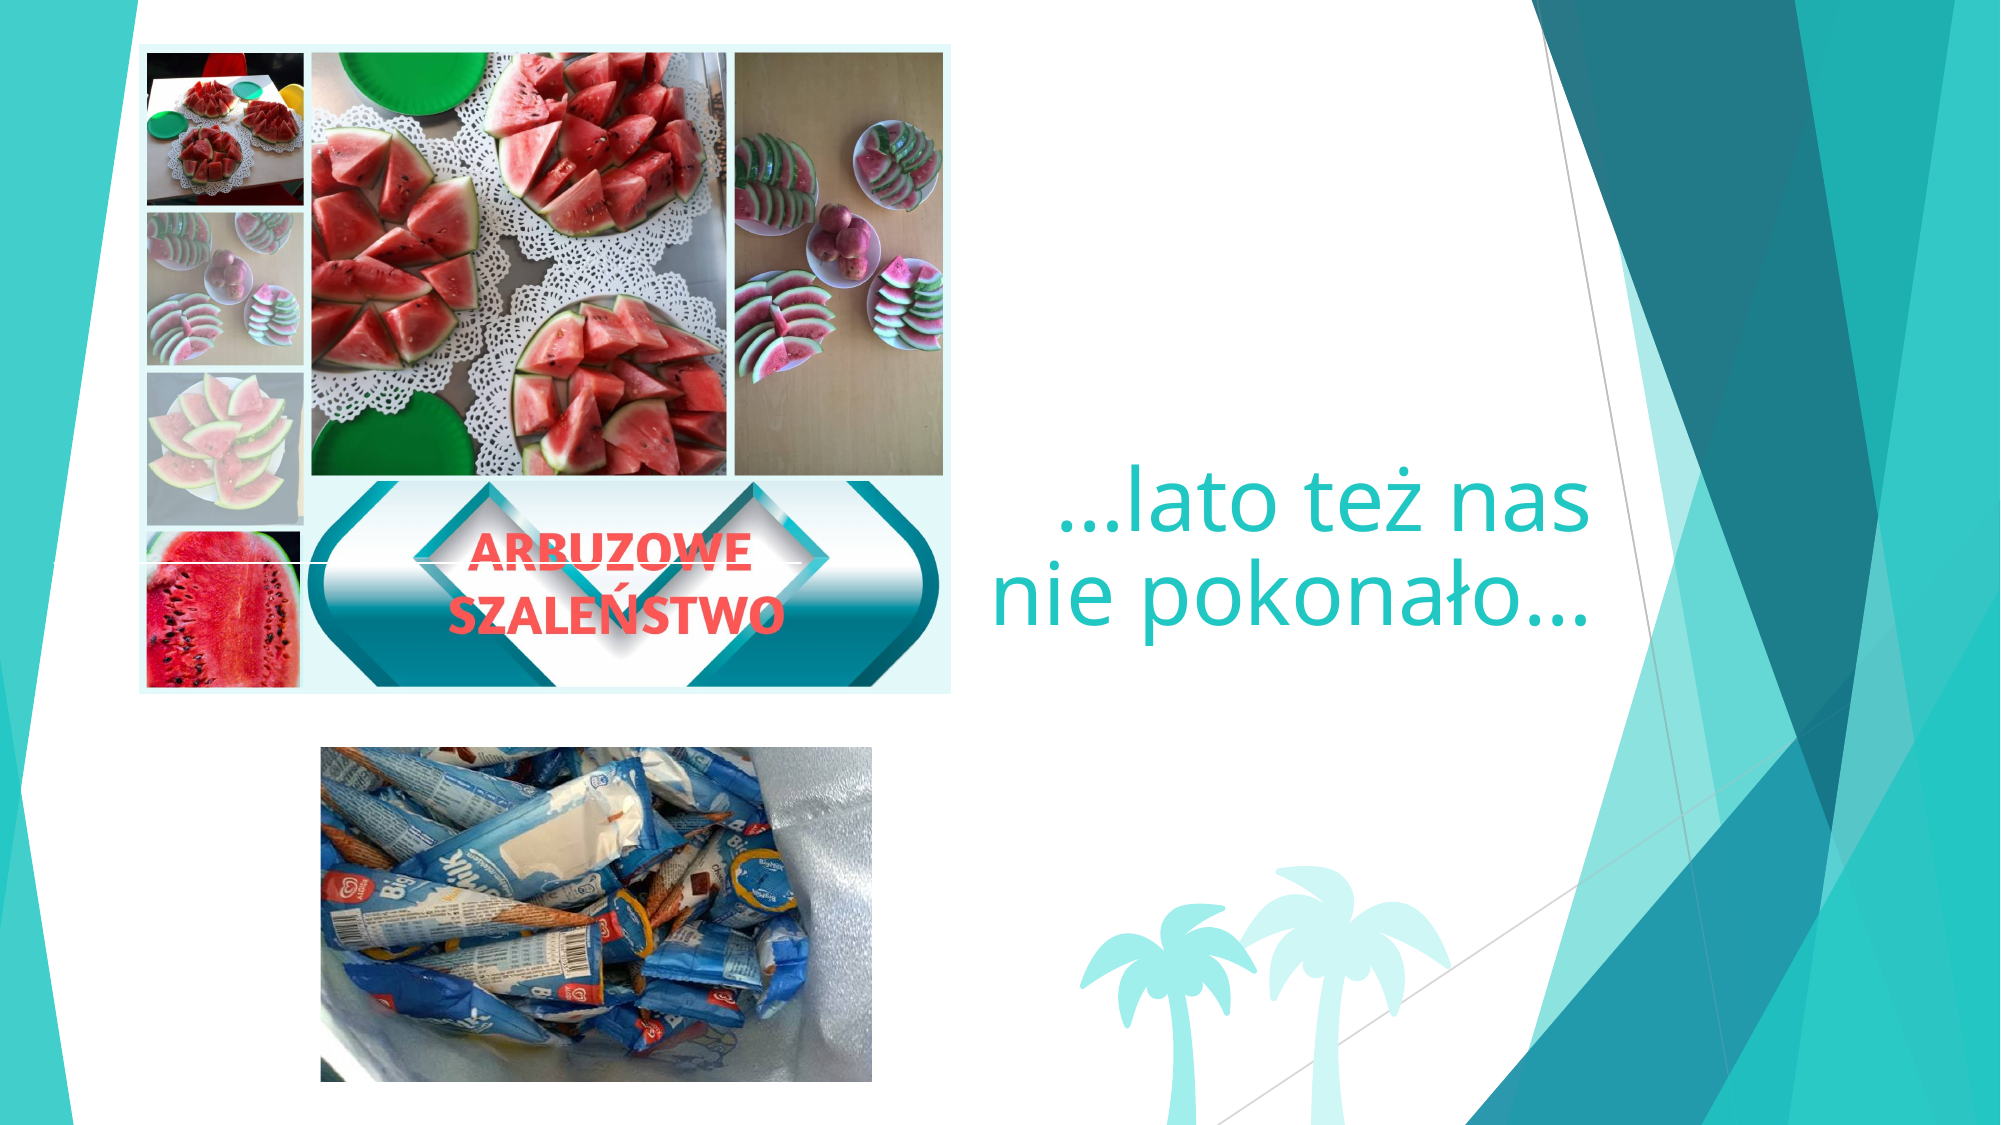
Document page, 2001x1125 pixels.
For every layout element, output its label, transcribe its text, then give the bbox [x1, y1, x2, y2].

text_box [0, 0, 139, 930]
text_box [1508, 0, 2000, 1125]
picture [320, 747, 872, 1082]
picture [139, 44, 951, 694]
title …lato też nas nie pokonało… [974, 381, 1614, 652]
picture [1033, 838, 1508, 1125]
